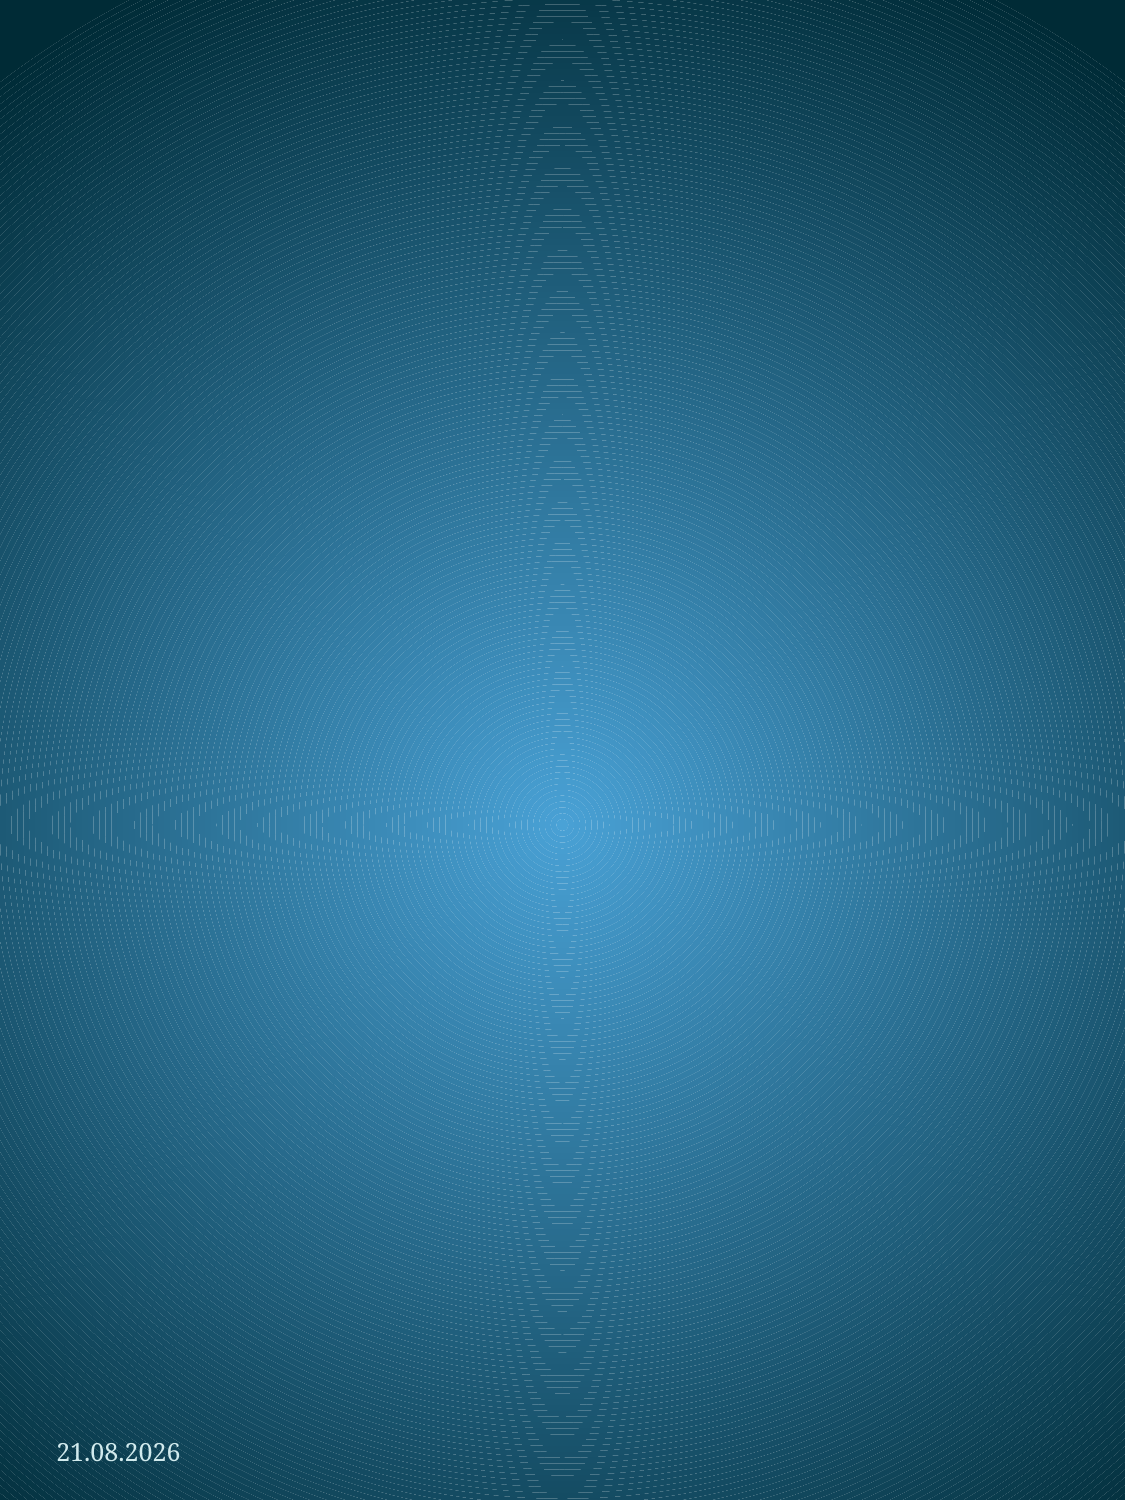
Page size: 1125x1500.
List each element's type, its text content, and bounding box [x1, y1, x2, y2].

text_box 2023/1/23 [56, 1390, 319, 1471]
